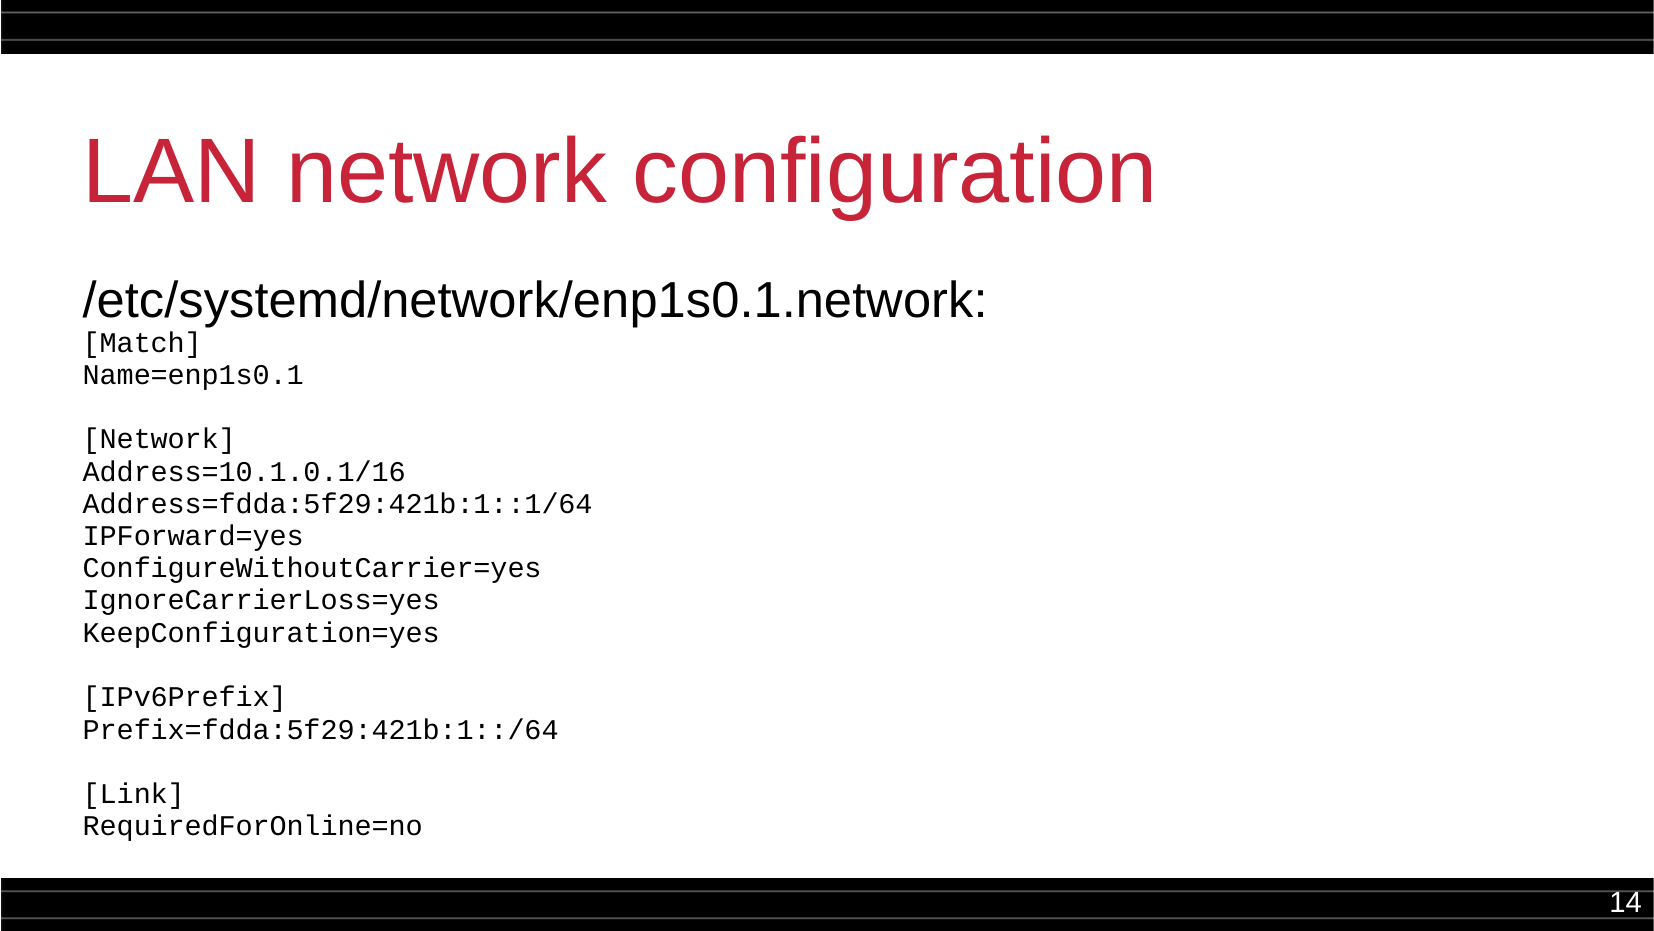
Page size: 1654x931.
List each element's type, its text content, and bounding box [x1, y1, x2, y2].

picture [1, 0, 1654, 54]
list /etc/systemd/network/enp1s0.1.network: [Match] Name=enp1s0.1 [Network] Address=10.1.0.1/16 Address=fdda:5f29:421b:1::1/64 IPForward=yes ConfigureWithoutCarrier=yes IgnoreCarrierLoss=yes KeepConfiguration=yes [IPv6Prefix] Prefix=fdda:5f29:421b:1::/64 [Link] RequiredForOnline=no [82, 271, 1571, 851]
picture [1, 878, 1654, 931]
title LAN network configuration [82, 92, 1571, 249]
